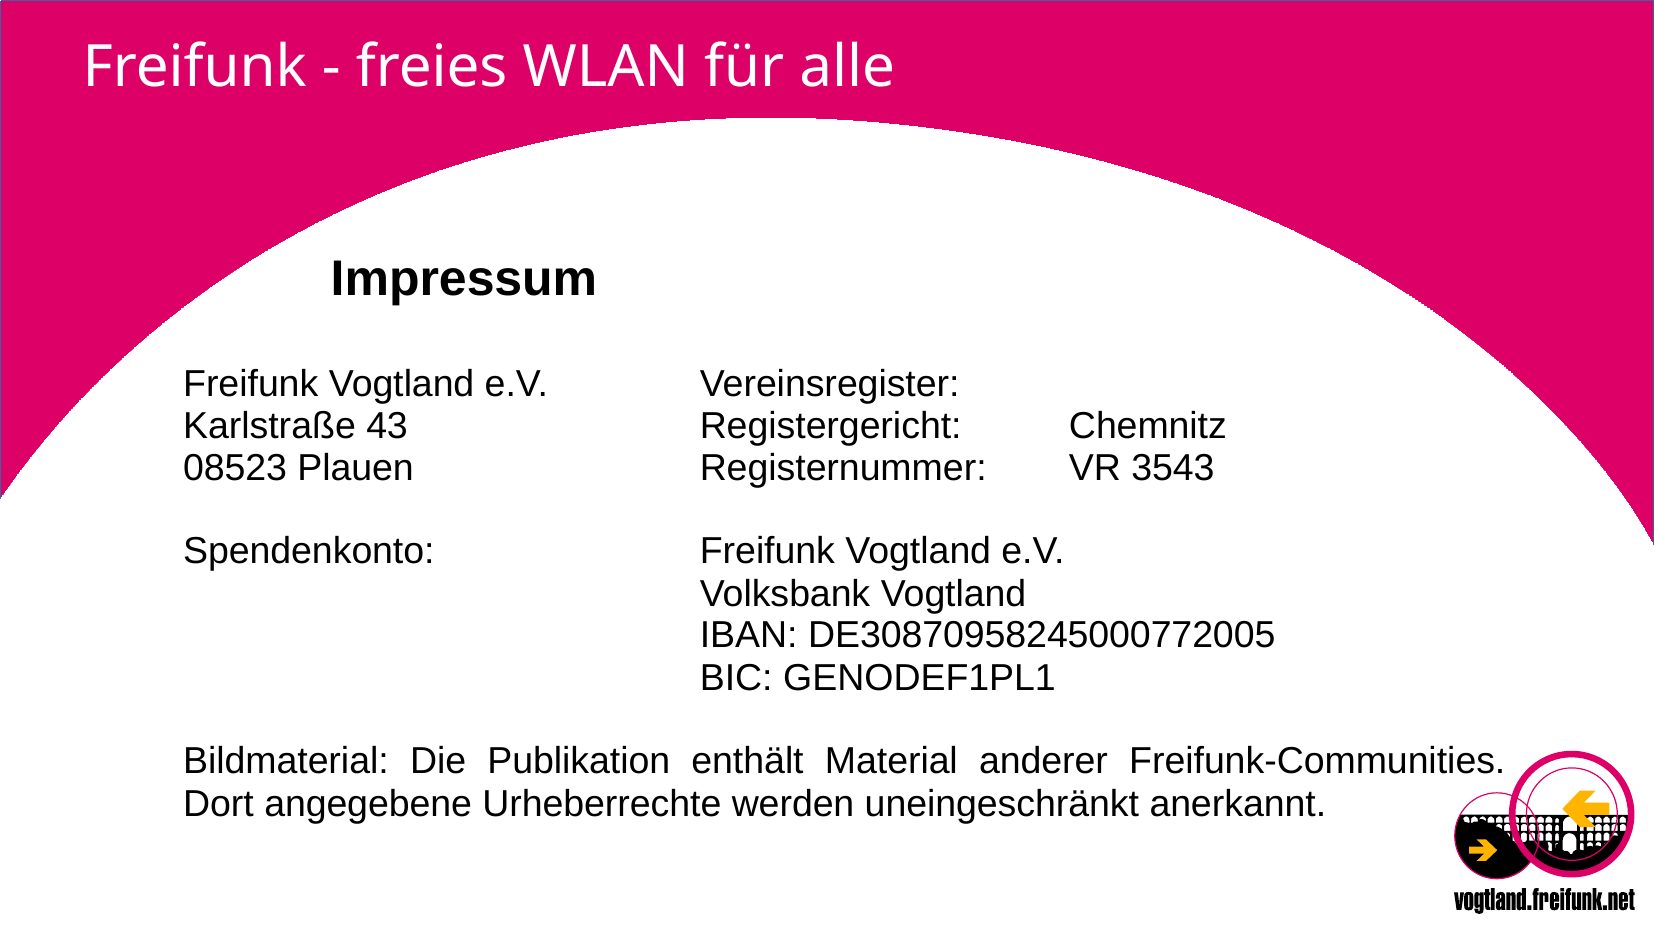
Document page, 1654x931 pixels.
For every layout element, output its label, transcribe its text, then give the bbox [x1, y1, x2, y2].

subtitle Impressum Freifunk Vogtland e.V. Vereinsregister: Karlstraße 43 Registergericht: Chemnitz 08523 Plauen Registernummer: VR 3543 Spendenkonto: Freifunk Vogtland e.V. Volksbank Vogtland IBAN: DE30870958245000772005 BIC: GENODEF1PL1 Bildmaterial: Die Publikation enthält Material anderer Freifunk-Communities. Dort angegebene Urheberrechte werden uneingeschränkt anerkannt. [183, 209, 1506, 907]
text_box [0, 0, 1654, 931]
picture [1452, 749, 1636, 916]
title Freifunk - freies WLAN für alle [82, 17, 1571, 111]
